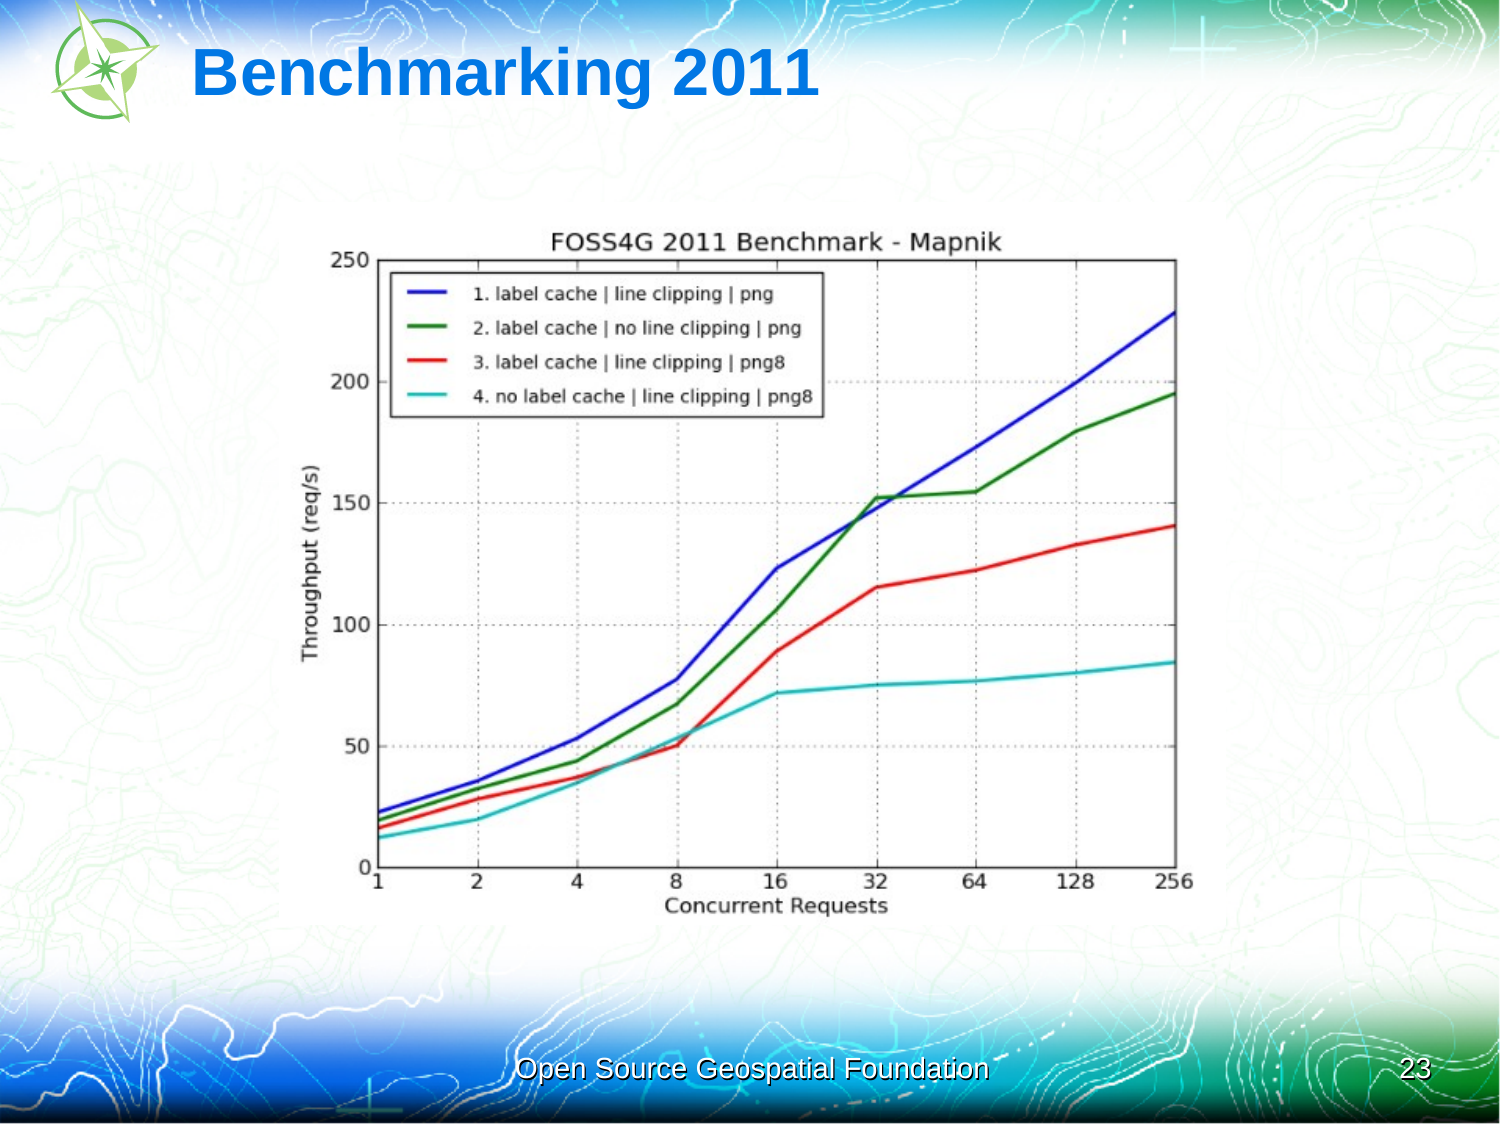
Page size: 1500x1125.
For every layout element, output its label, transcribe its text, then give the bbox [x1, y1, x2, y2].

title Benchmarking 2011 [177, 20, 1477, 122]
text_box <number> [1134, 1045, 1447, 1112]
text_box Open Source Geospatial Foundation [383, 1045, 1122, 1112]
picture [0, 0, 1500, 1125]
